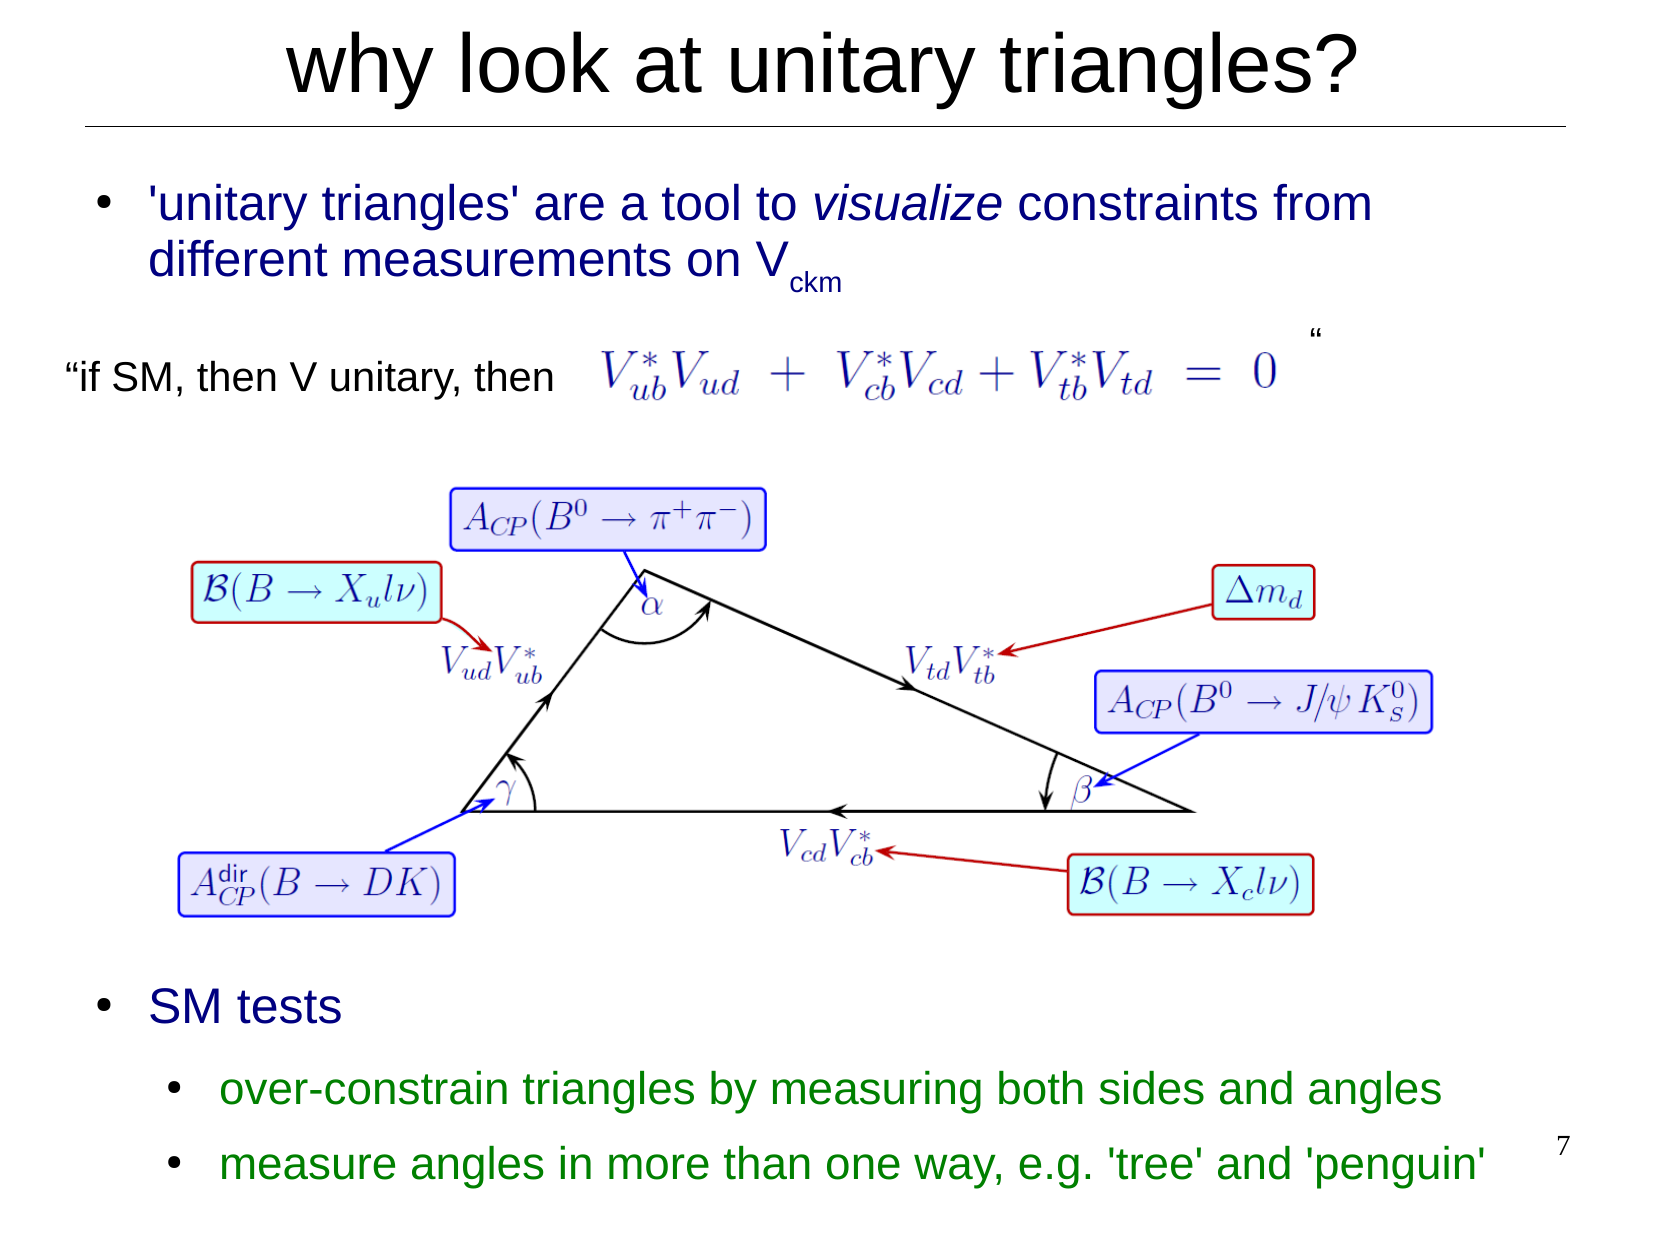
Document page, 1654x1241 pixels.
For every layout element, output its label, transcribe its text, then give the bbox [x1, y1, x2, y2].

picture [167, 444, 1468, 965]
picture [593, 322, 1303, 417]
list SM tests over-constrain triangles by measuring both sides and angles measure angles in more than one way, e.g. 'tree' and 'penguin' [77, 978, 1566, 1190]
text_box “ [1294, 313, 1337, 371]
list 'unitary triangles' are a tool to visualize constraints from different measurements on Vckm [77, 174, 1566, 301]
text_box “if SM, then V unitary, then [50, 346, 586, 408]
title why look at unitary triangles? [79, 5, 1568, 121]
